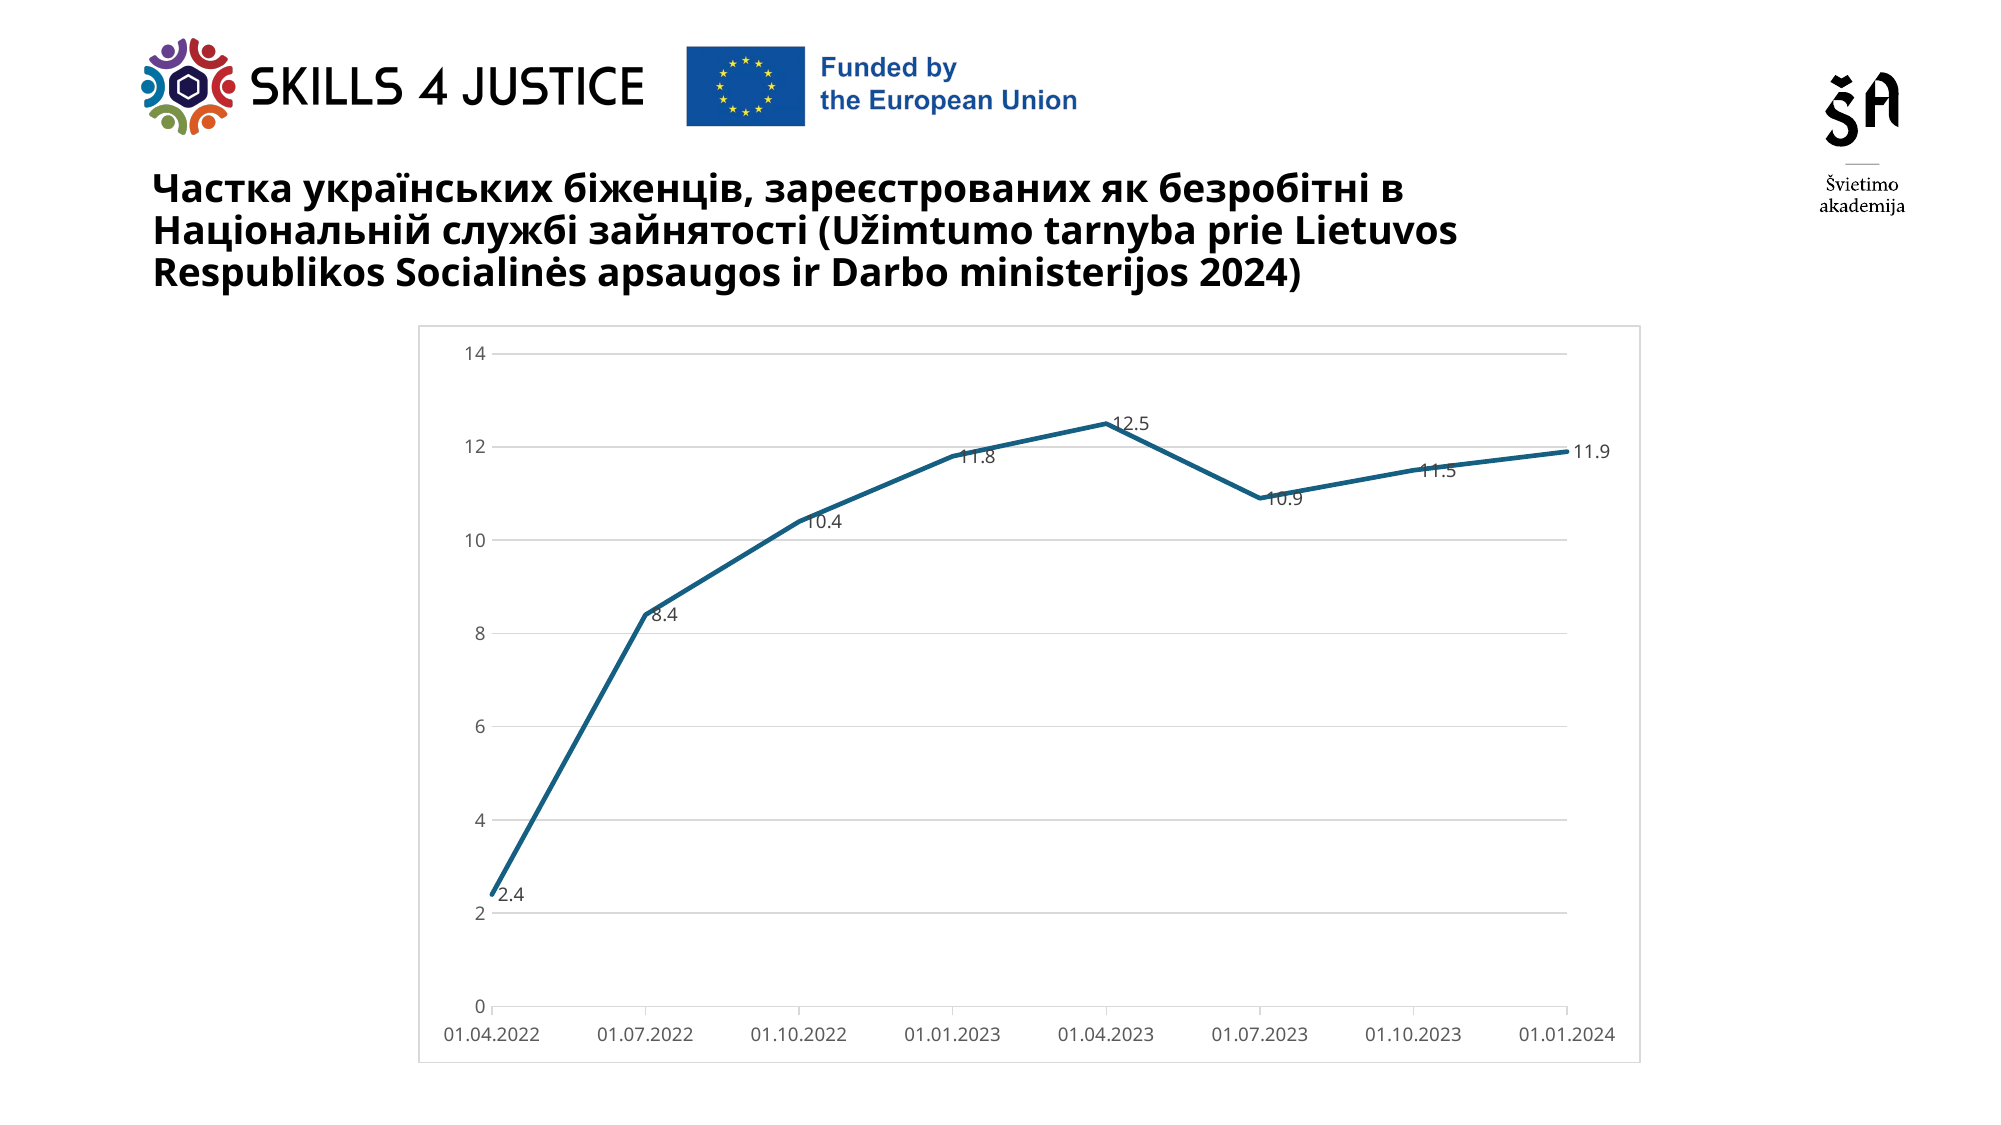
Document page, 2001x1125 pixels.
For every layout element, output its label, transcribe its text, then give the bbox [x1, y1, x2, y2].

title Частка українських біженців, зареєстрованих як безробітні в Національній службі зайнятості (Užimtumo tarnyba prie Lietuvos Respublikos Socialinės apsaugos ir Darbo ministerijos 2024) [153, 165, 1695, 272]
chart [418, 324, 1641, 1064]
